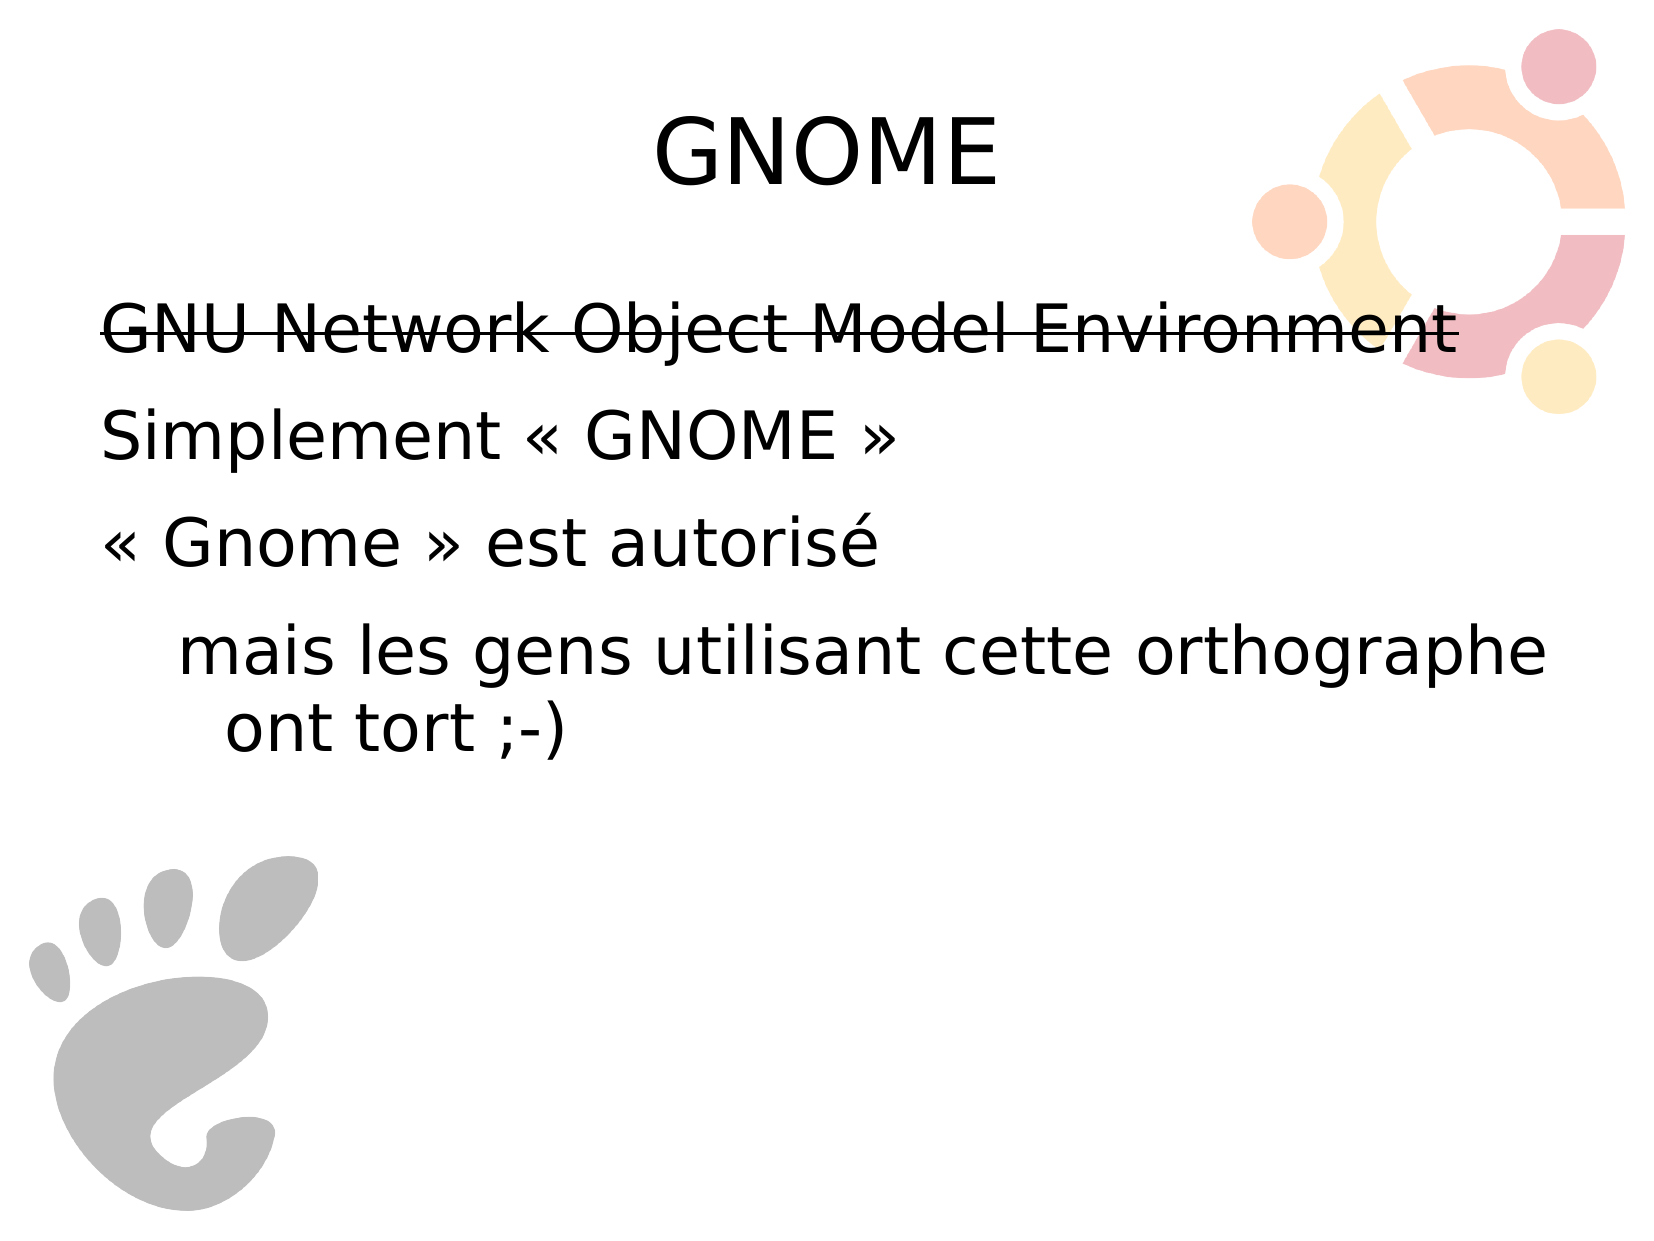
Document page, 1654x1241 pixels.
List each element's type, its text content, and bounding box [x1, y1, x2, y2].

list GNU Network Object Model Environment Simplement « GNOME » « Gnome » est autorisé mais les gens utilisant cette orthographe ont tort ;-) [82, 290, 1571, 1109]
title GNOME [82, 49, 1571, 257]
